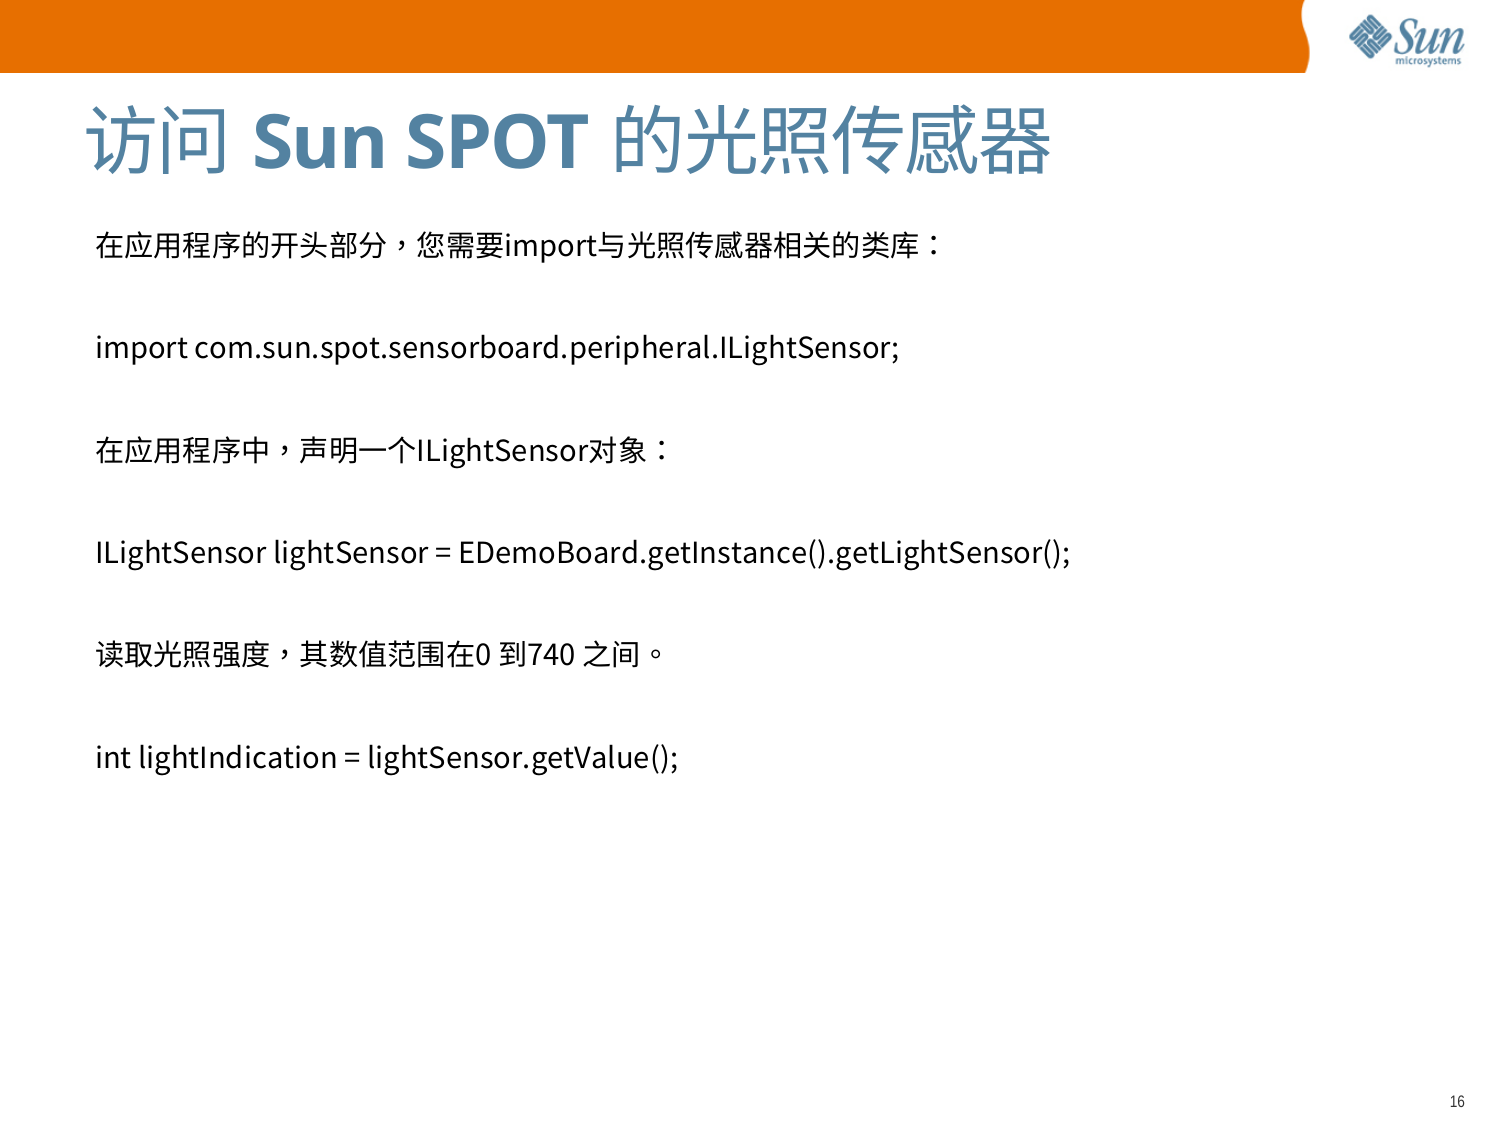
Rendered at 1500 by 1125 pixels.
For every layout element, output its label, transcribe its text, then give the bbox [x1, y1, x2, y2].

picture [0, 0, 1500, 73]
title 访问Sun SPOT的光照传感器 [83, 94, 1446, 199]
text_box 在应用程序的开头部分，您需要import与光照传感器相关的类库： import com.sun.spot.sensorboard.peripheral.ILightSensor; 在应用程序中，声明一个ILightSensor对象： ILightSensor lightSensor = EDemoBoard.getInstance().getLightSensor(); 读取光照强度，其数值范围在0 到740 之间。 int lightIndication = lightSensor.getValue(); [95, 227, 1480, 694]
